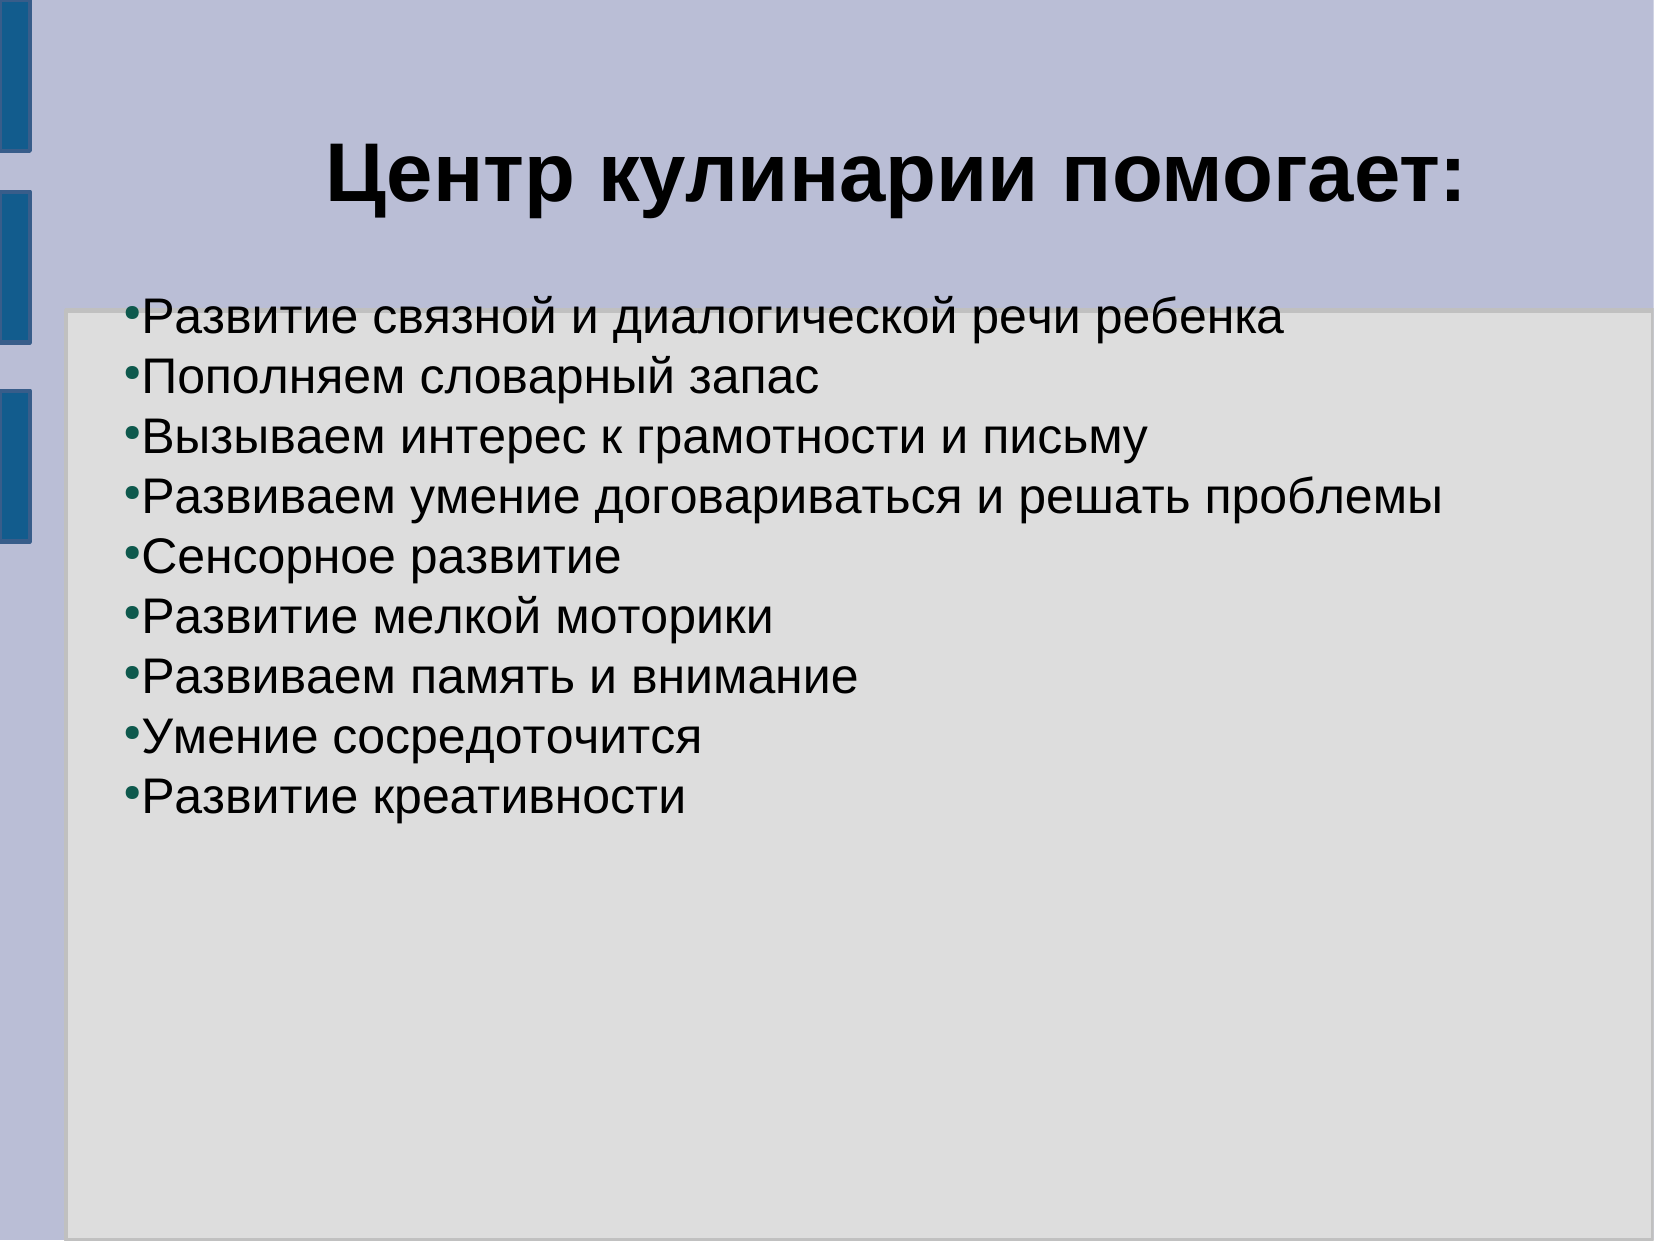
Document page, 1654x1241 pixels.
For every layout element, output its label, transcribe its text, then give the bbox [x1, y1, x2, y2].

list Развитие связной и диалогической речи ребенка Пополняем словарный запас Вызываем интерес к грамотности и письму Развиваем умение договариваться и решать проблемы Сенсорное развитие Развитие мелкой моторики Развиваем память и внимание Умение сосредоточится Развитие креативности [123, 283, 1536, 1182]
text_box Центр кулинарии помогает: [212, 64, 1582, 272]
